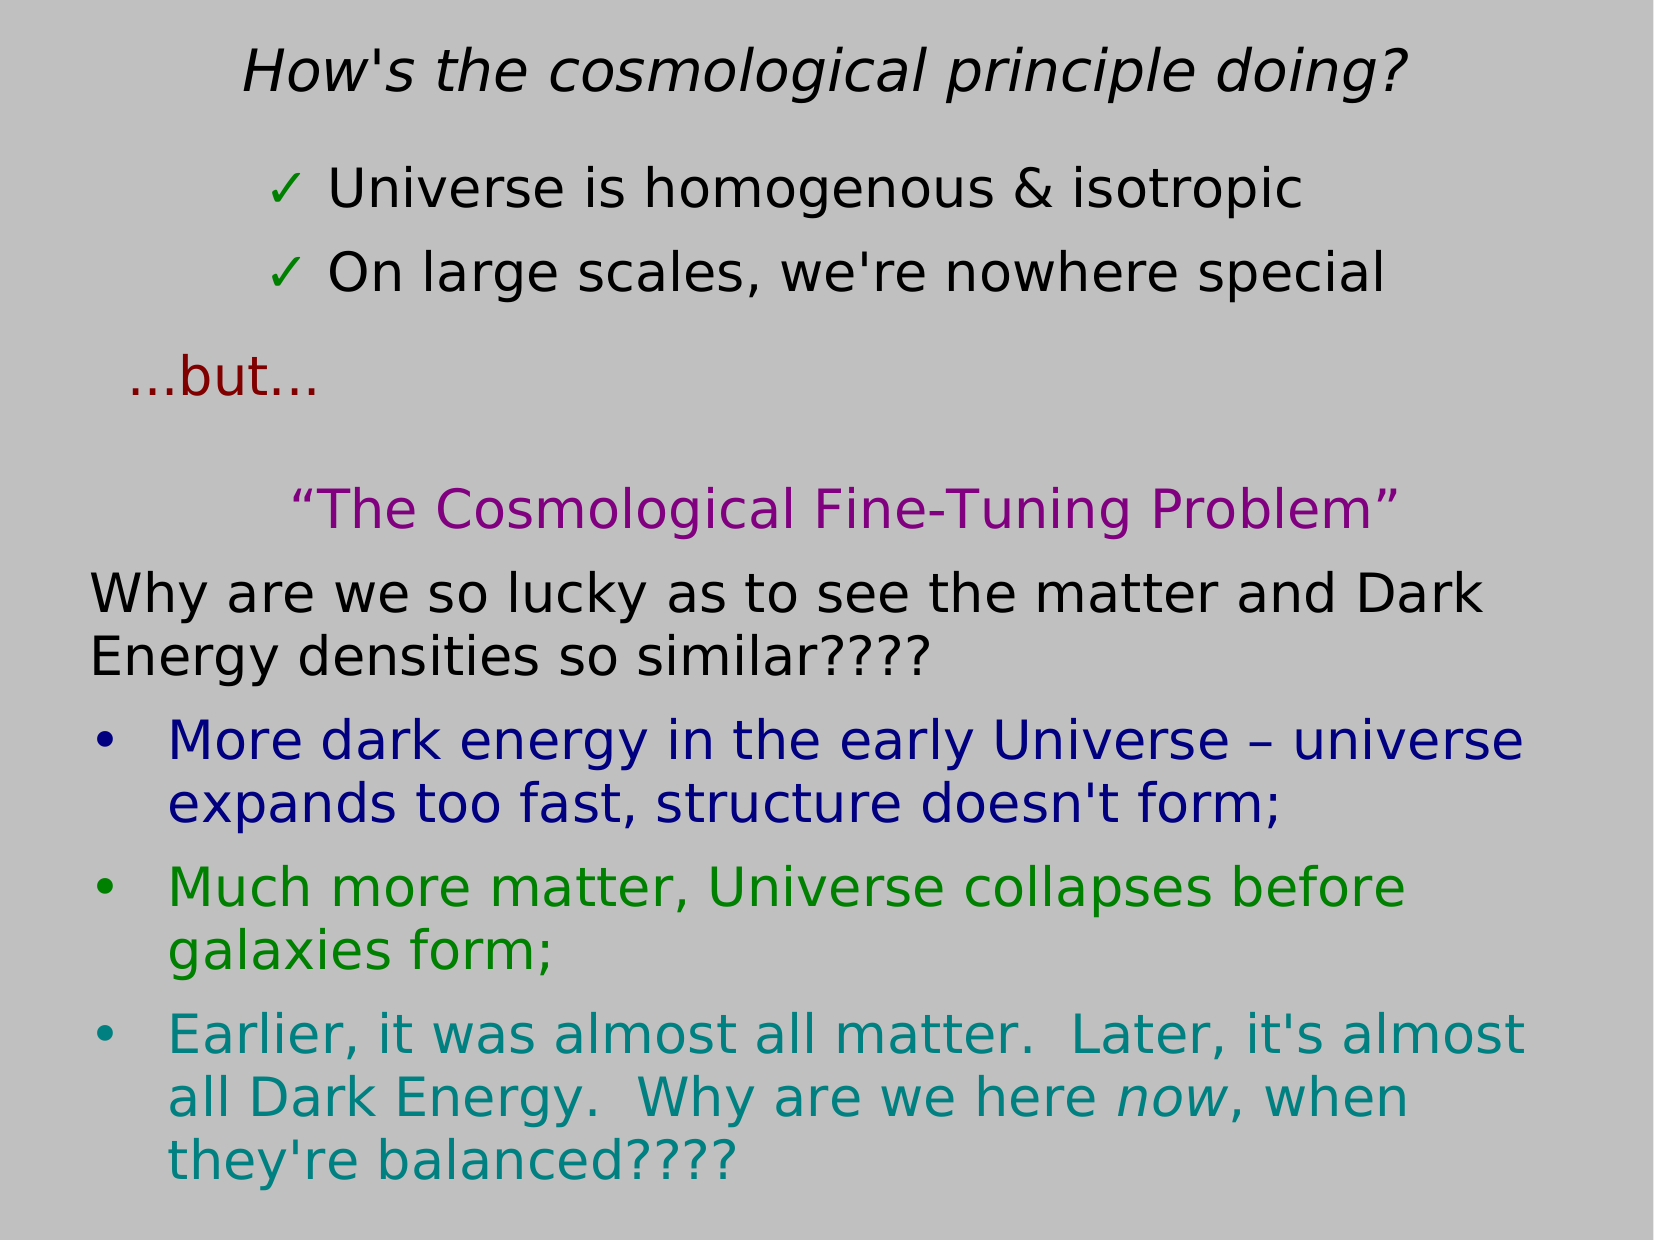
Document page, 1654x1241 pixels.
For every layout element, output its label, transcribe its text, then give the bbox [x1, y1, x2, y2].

text_box ...but... [112, 337, 336, 416]
text_box How's the cosmological principle doing? [227, 29, 1426, 113]
text_box “The Cosmological Fine-Tuning Problem” Why are we so lucky as to see the matter and Dark Energy densities so similar???? • More dark energy in the early Universe – universe expands too fast, structure doesn't form; • Much more matter, Universe collapses before galaxies form; • Earlier, it was almost all matter. Later, it's almost all Dark Energy. Why are we here now, when they're balanced???? [75, 470, 1618, 1201]
text_box ✓ Universe is homogenous & isotropic ✓ On large scales, we're nowhere special [250, 150, 1404, 312]
